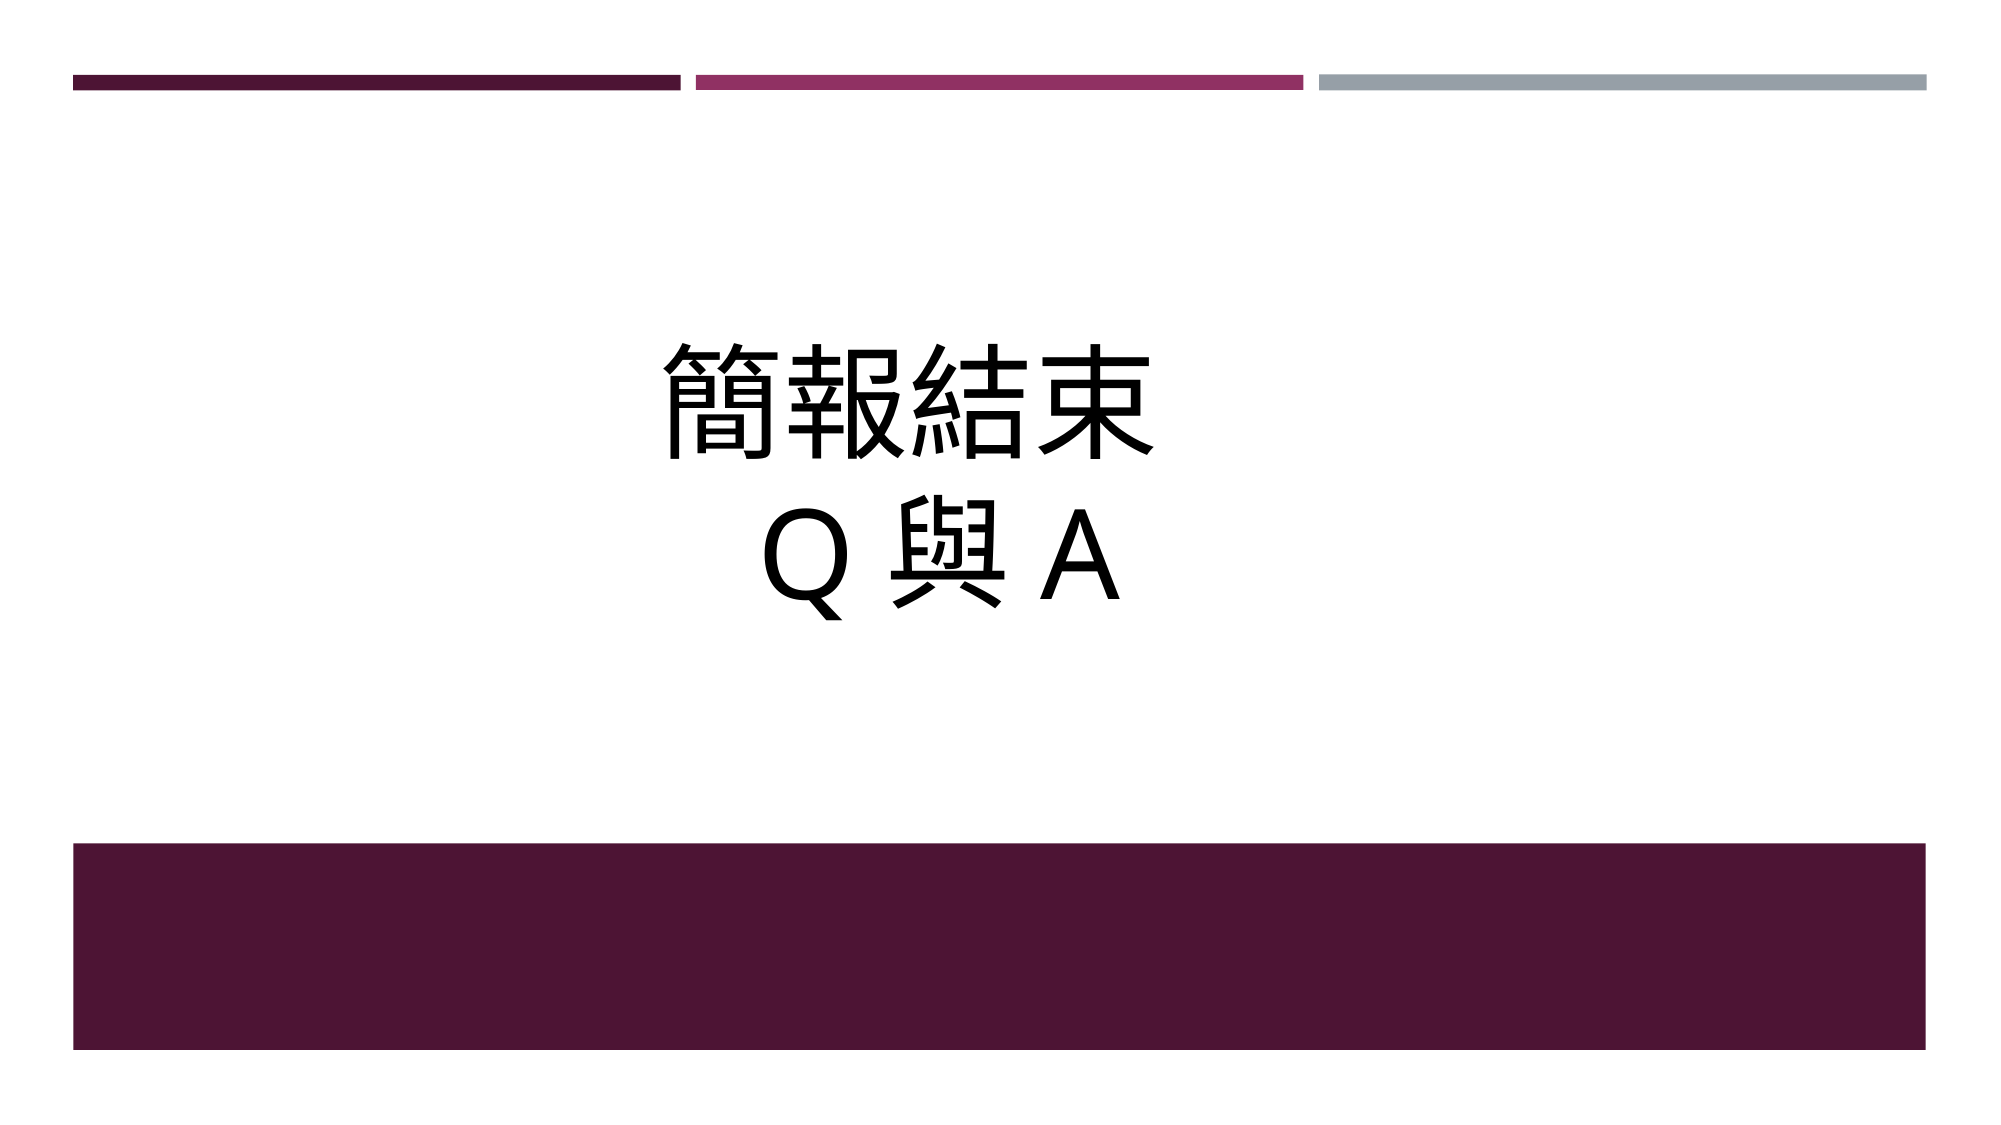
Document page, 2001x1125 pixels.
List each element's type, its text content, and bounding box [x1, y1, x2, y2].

text_box 簡報結束 Q與A [439, 317, 1440, 632]
